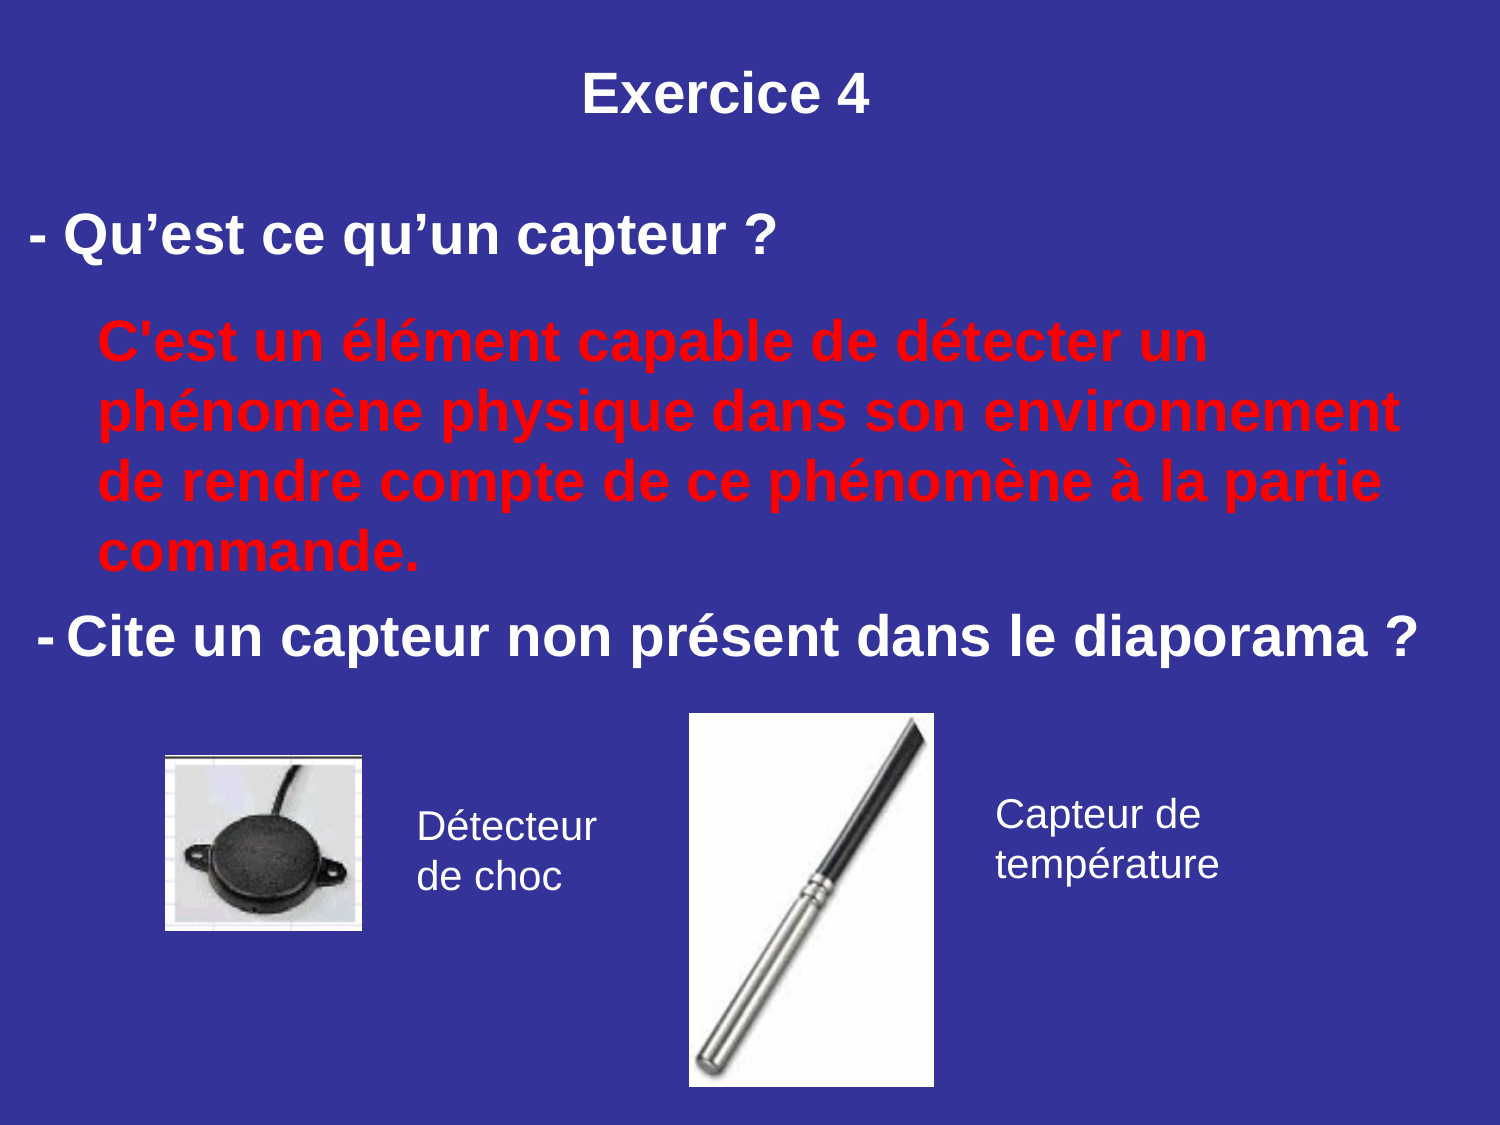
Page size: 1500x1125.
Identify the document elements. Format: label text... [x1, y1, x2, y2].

text_box C'est un élément capable de détecter un phénomène physique dans son environnement de rendre compte de ce phénomène à la partie commande. [82, 295, 1477, 591]
text_box Détecteur de choc [401, 791, 650, 907]
picture [165, 755, 362, 931]
text_box Exercice 4 [342, 47, 1111, 133]
text_box - Qu’est ce qu’un capteur ? [2, 188, 1374, 275]
picture [689, 713, 934, 1087]
text_box - Cite un capteur non présent dans le diaporama ? [5, 590, 1465, 676]
text_box Capteur de température [980, 779, 1406, 895]
